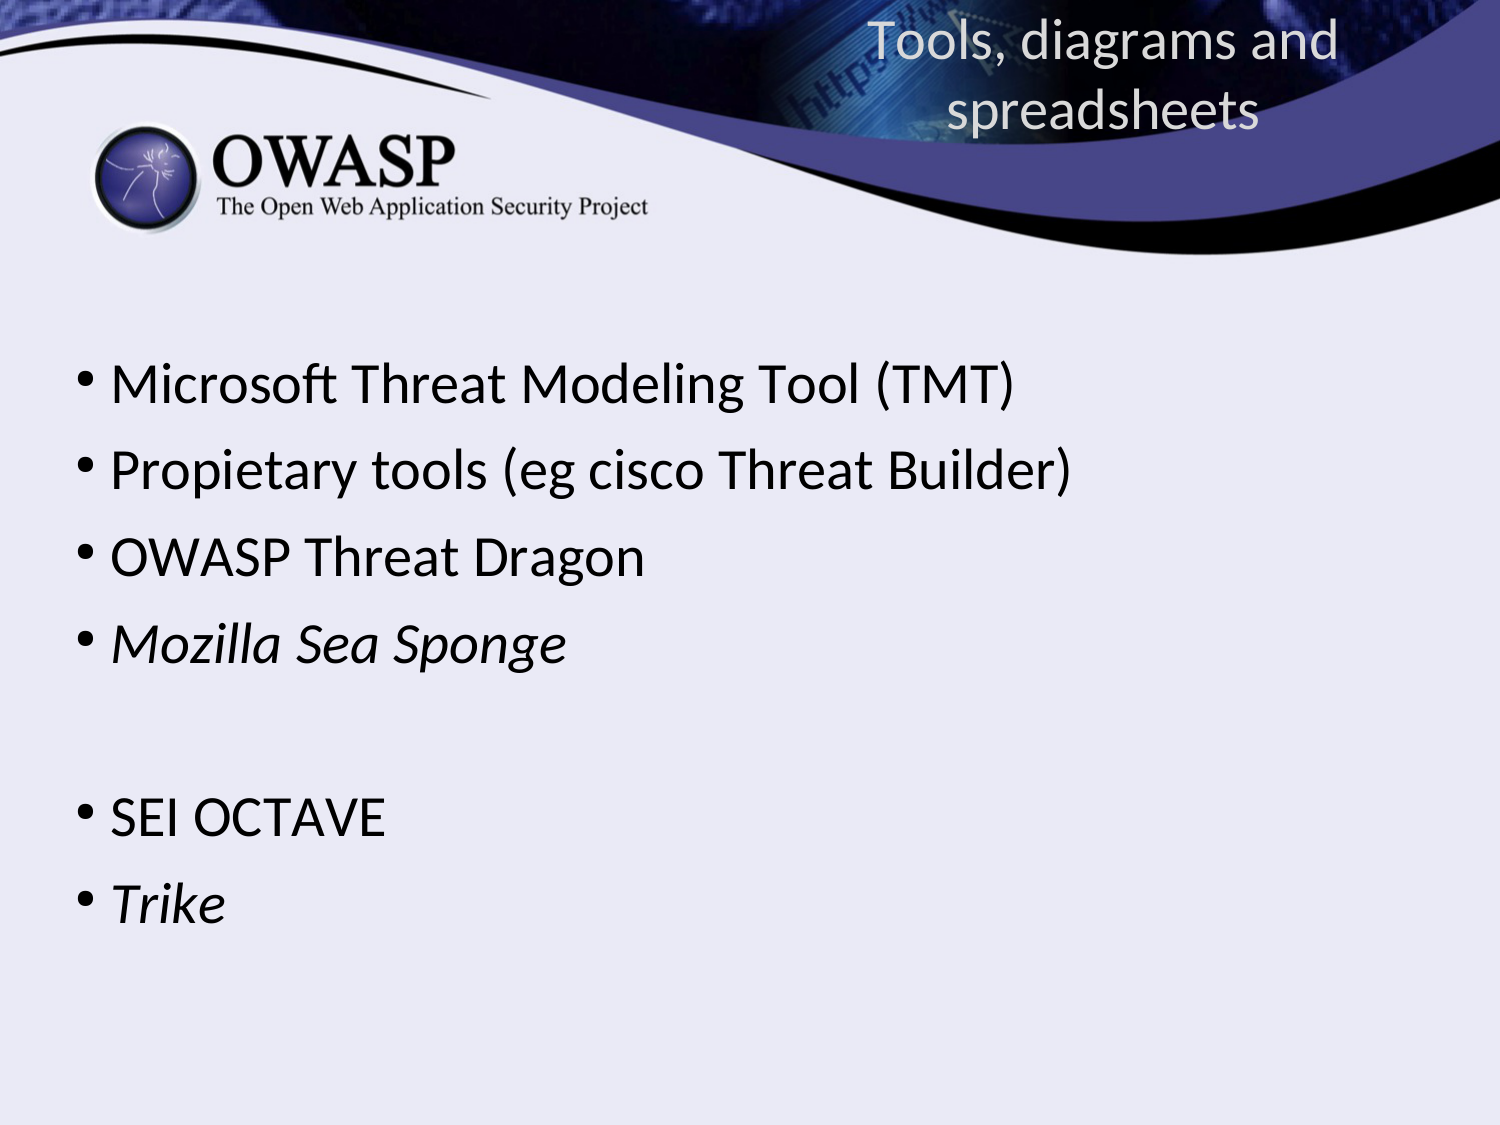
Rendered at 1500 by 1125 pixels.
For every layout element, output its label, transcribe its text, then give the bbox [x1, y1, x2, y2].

picture [0, 0, 1500, 1125]
subtitle Microsoft Threat Modeling Tool (TMT) Propietary tools (eg cisco Threat Builder) OWASP Threat Dragon Mozilla Sea Sponge SEI OCTAVE Trike [75, 262, 1426, 1018]
title Tools, diagrams and spreadsheets [732, 0, 1476, 149]
